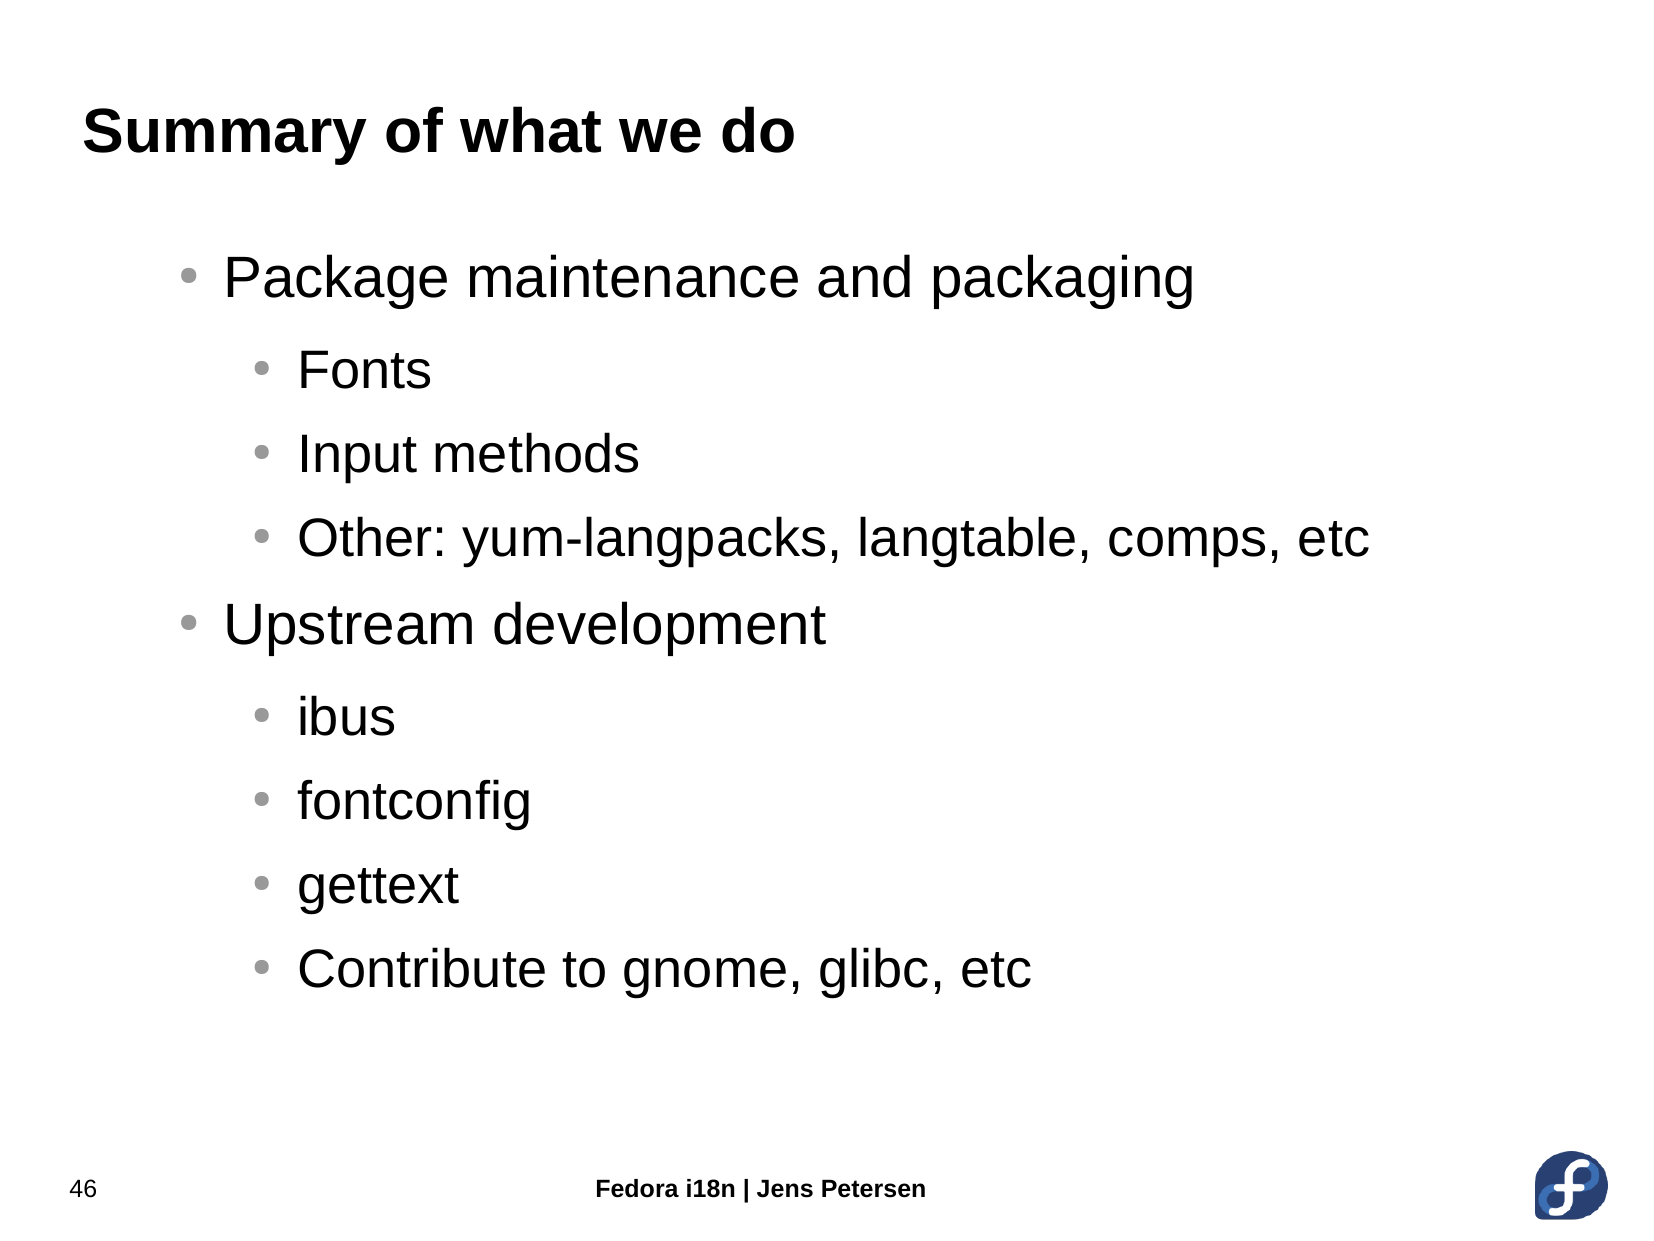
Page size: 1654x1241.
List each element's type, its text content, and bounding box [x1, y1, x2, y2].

list Package maintenance and packaging Fonts Input methods Other: yum-langpacks, langtable, comps, etc Upstream development ibus fontconfig gettext Contribute to gnome, glibc, etc [86, 244, 1576, 1039]
title Summary of what we do [82, 37, 1571, 226]
picture [1529, 1146, 1613, 1224]
